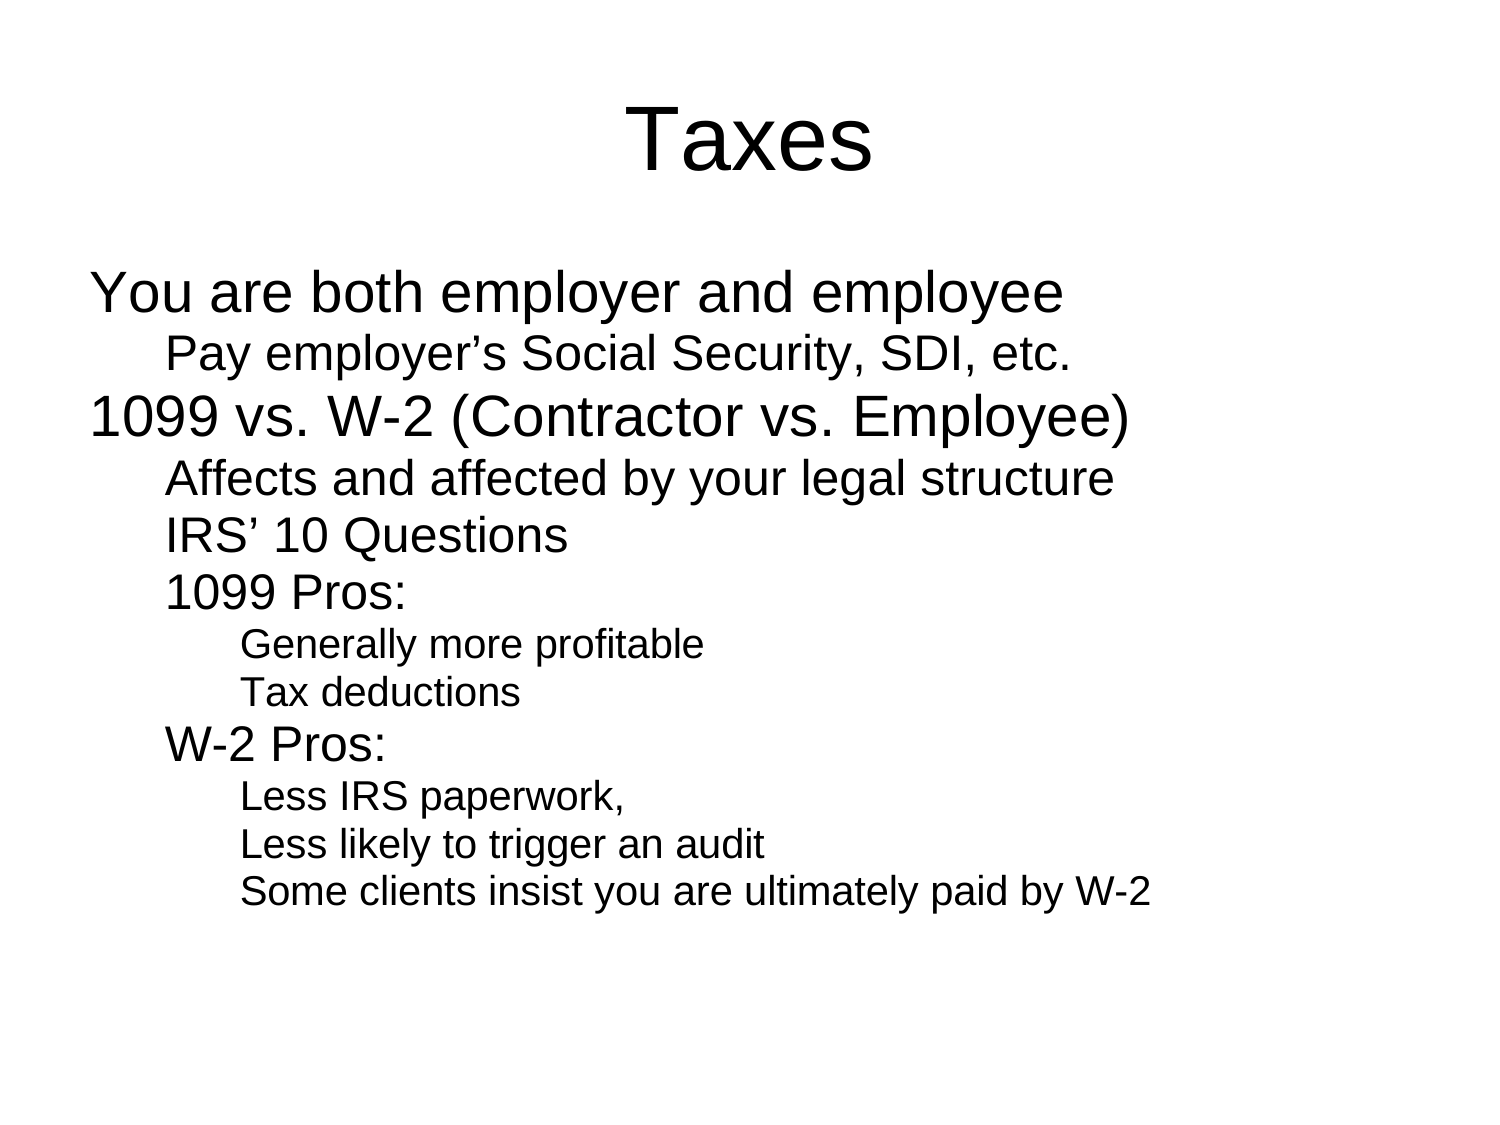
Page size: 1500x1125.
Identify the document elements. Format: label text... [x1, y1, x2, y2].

title Taxes [75, 45, 1426, 233]
list You are both employer and employee Pay employer’s Social Security, SDI, etc. 1099 vs. W-2 (Contractor vs. Employee) Affects and affected by your legal structure IRS’ 10 Questions 1099 Pros: Generally more profitable Tax deductions W-2 Pros: Less IRS paperwork, Less likely to trigger an audit Some clients insist you are ultimately paid by W-2 [75, 262, 1426, 1006]
